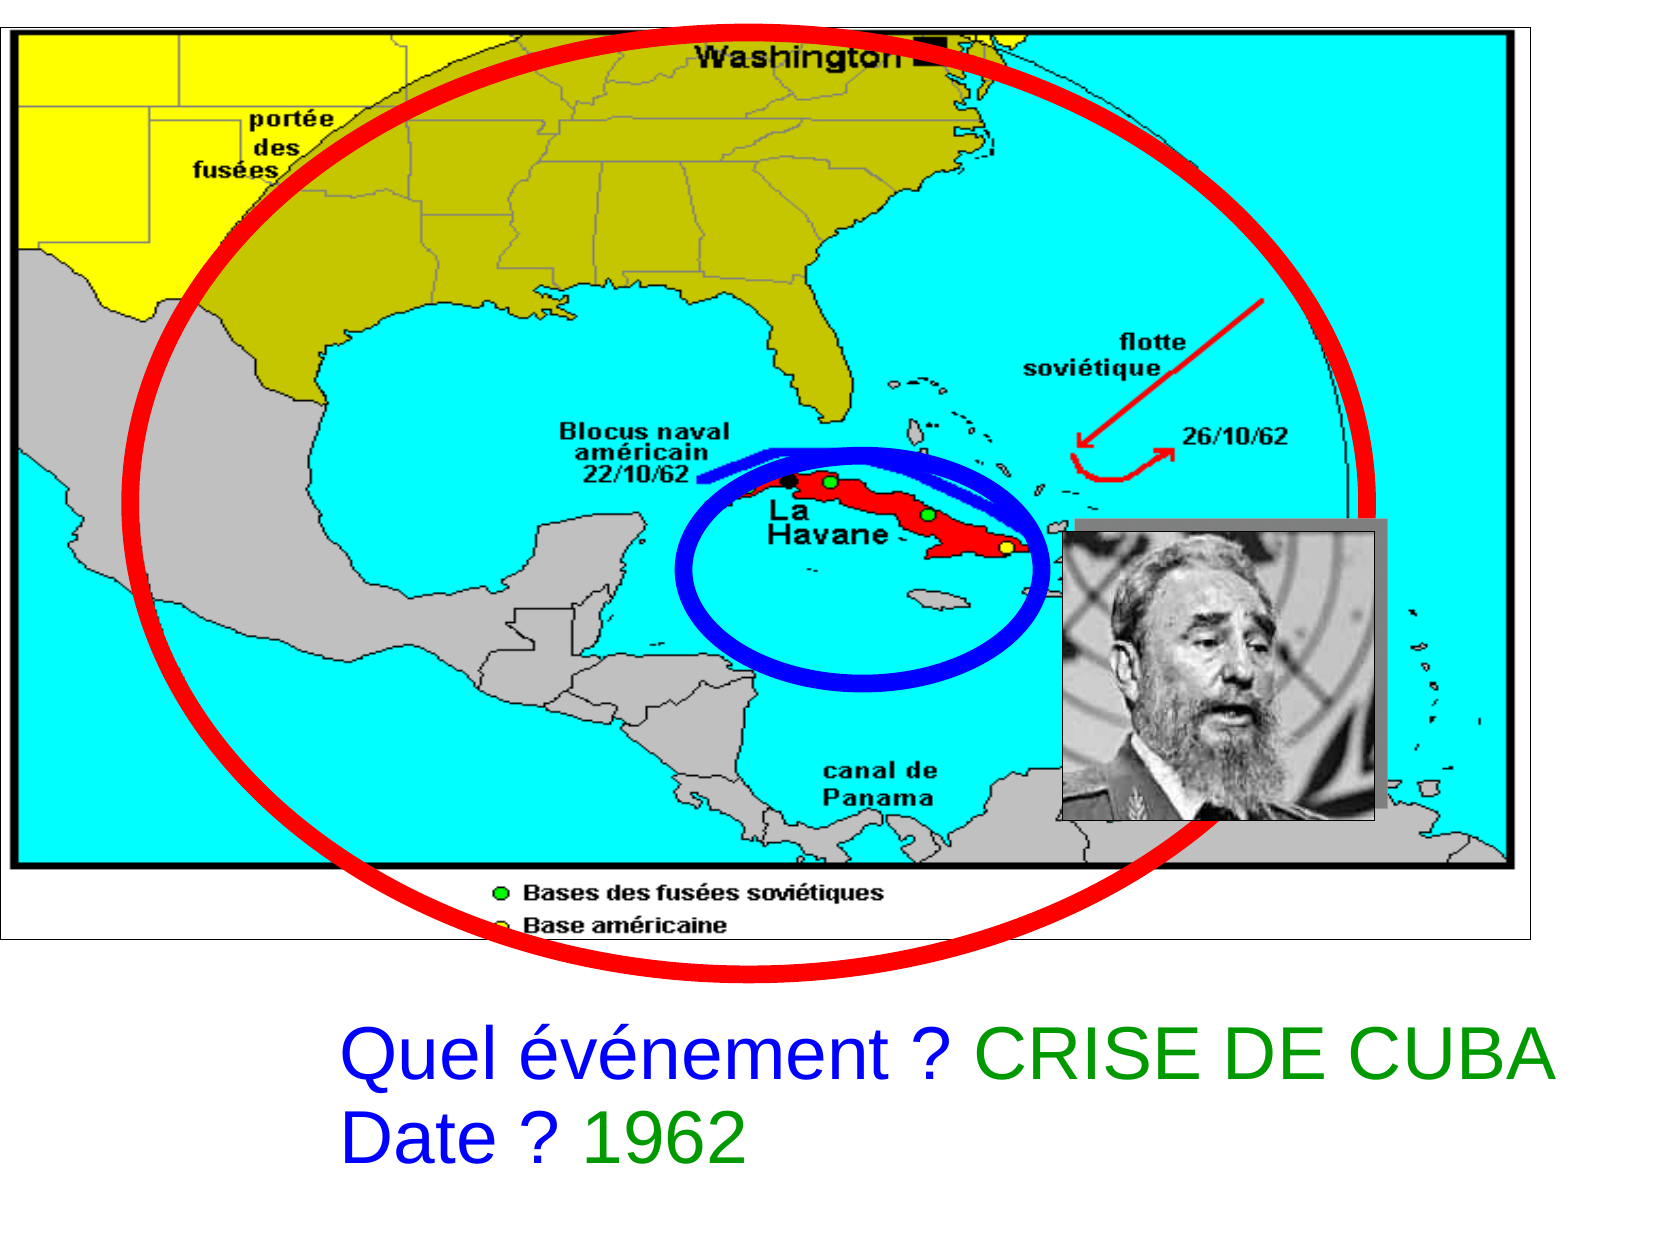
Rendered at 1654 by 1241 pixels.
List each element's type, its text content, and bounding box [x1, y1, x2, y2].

picture [140, 27, 1531, 939]
picture [0, 27, 664, 939]
text_box Quel événement ? CRISE DE CUBA Date ? 1962 [324, 1003, 1625, 1241]
